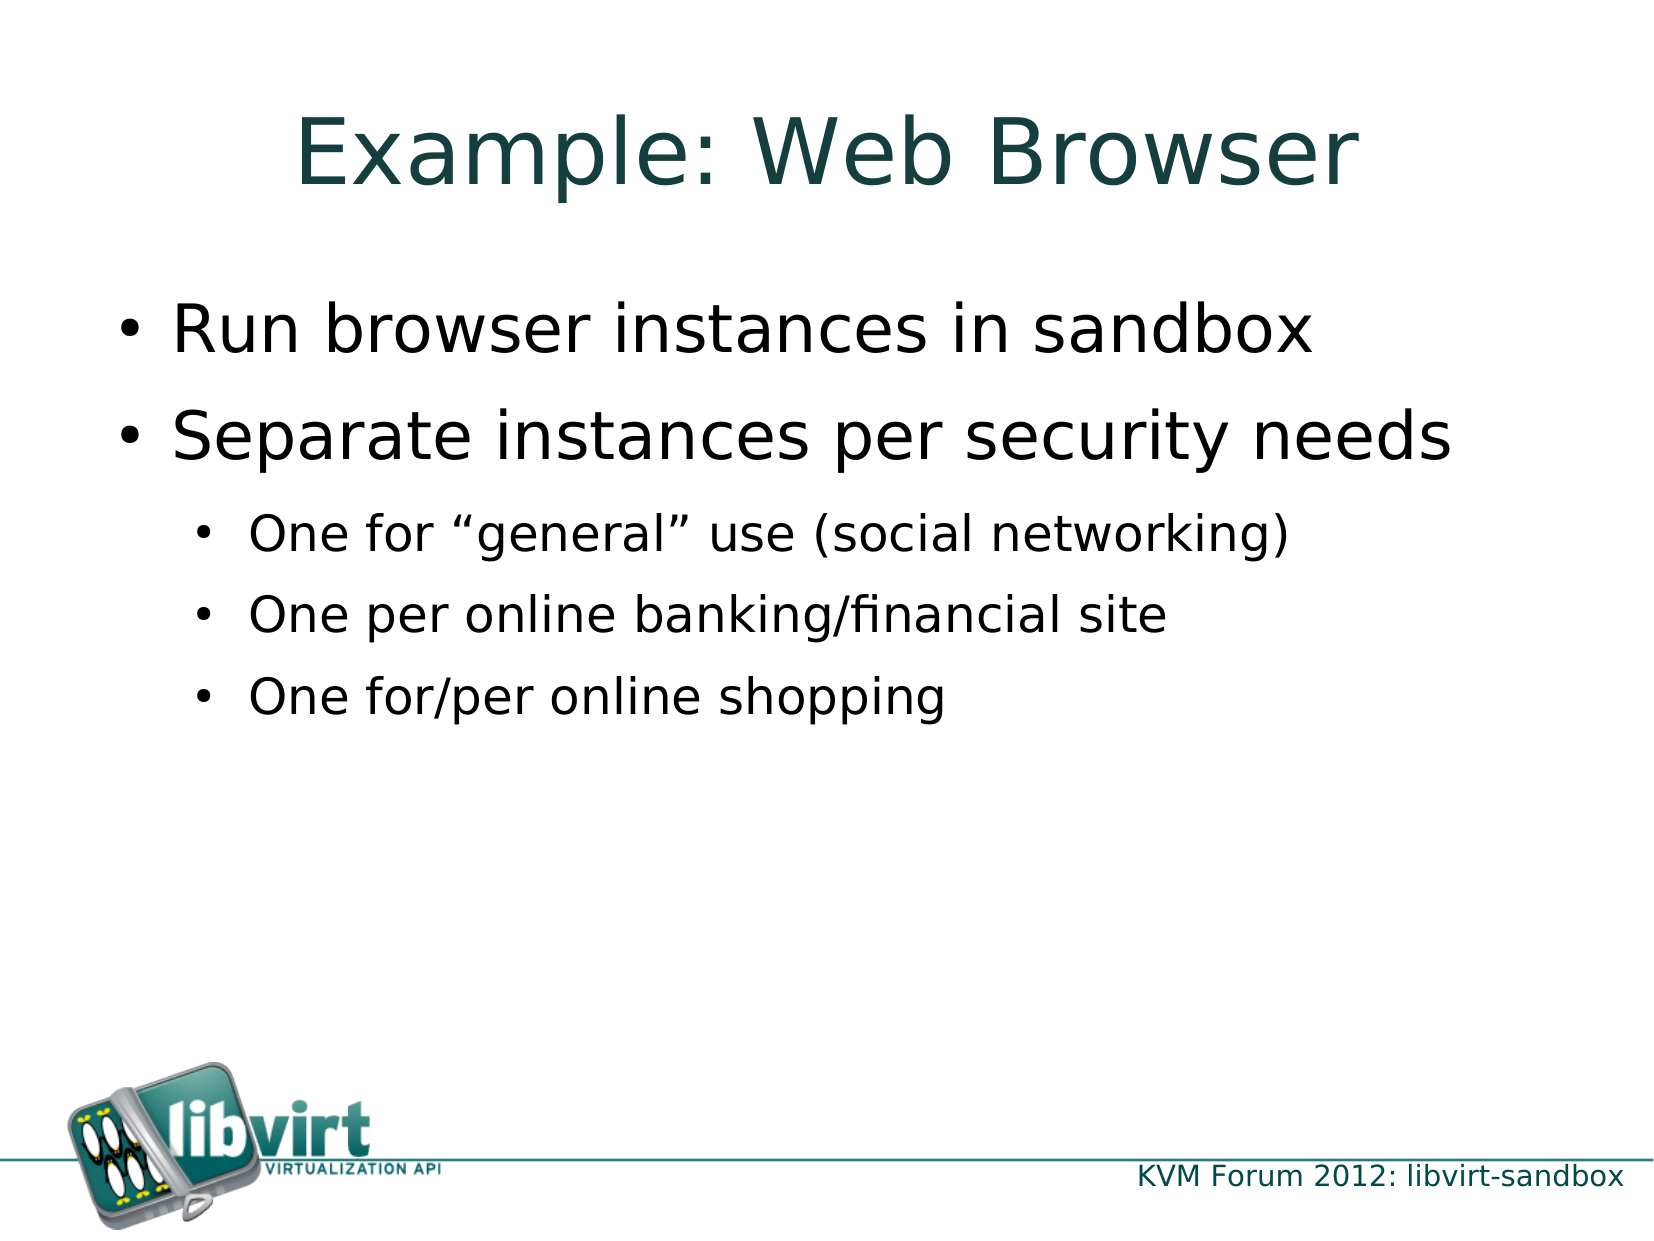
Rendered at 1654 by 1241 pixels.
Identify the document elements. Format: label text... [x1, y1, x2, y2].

text_box KVM Forum 2012: libvirt-sandbox [1122, 1151, 1654, 1211]
picture [0, 1062, 1654, 1230]
title Example: Web Browser [82, 49, 1571, 257]
list Run browser instances in sandbox Separate instances per security needs One for “general” use (social networking) One per online banking/financial site One for/per online shopping [82, 290, 1571, 1062]
